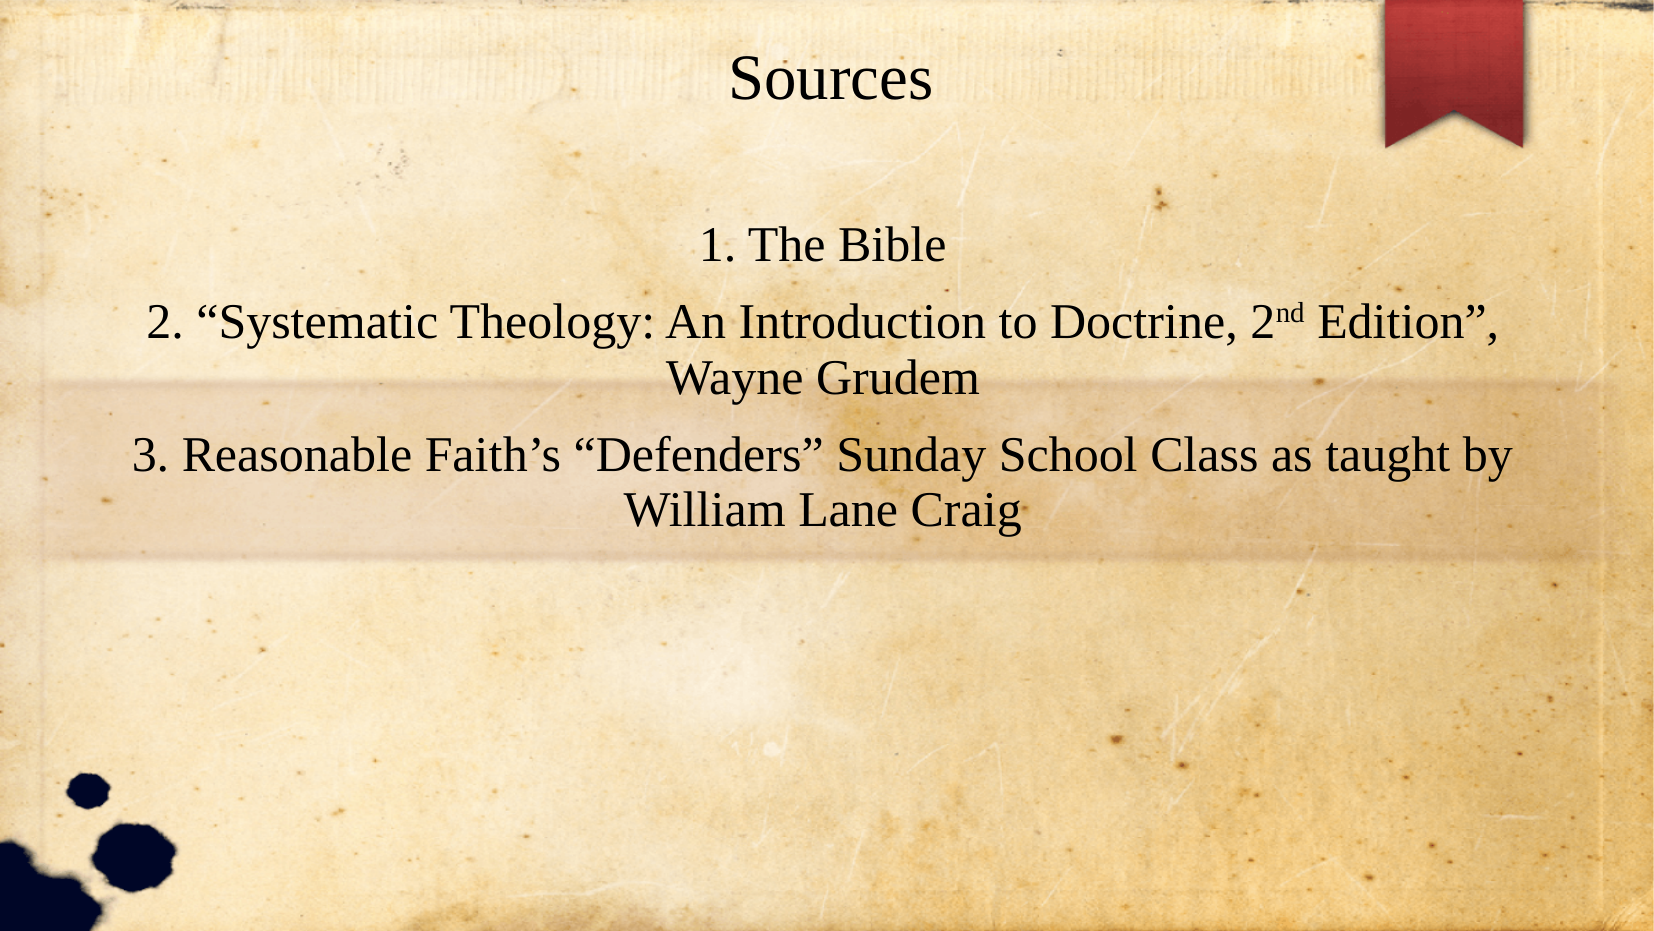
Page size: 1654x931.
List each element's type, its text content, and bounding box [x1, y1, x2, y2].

list 1. The Bible 2. “Systematic Theology: An Introduction to Doctrine, 2nd Edition”, Wayne Grudem 3. Reasonable Faith’s “Defenders” Sunday School Class as taught by William Lane Craig [59, 217, 1516, 691]
title Sources [86, 0, 1576, 156]
picture [0, 0, 1654, 931]
